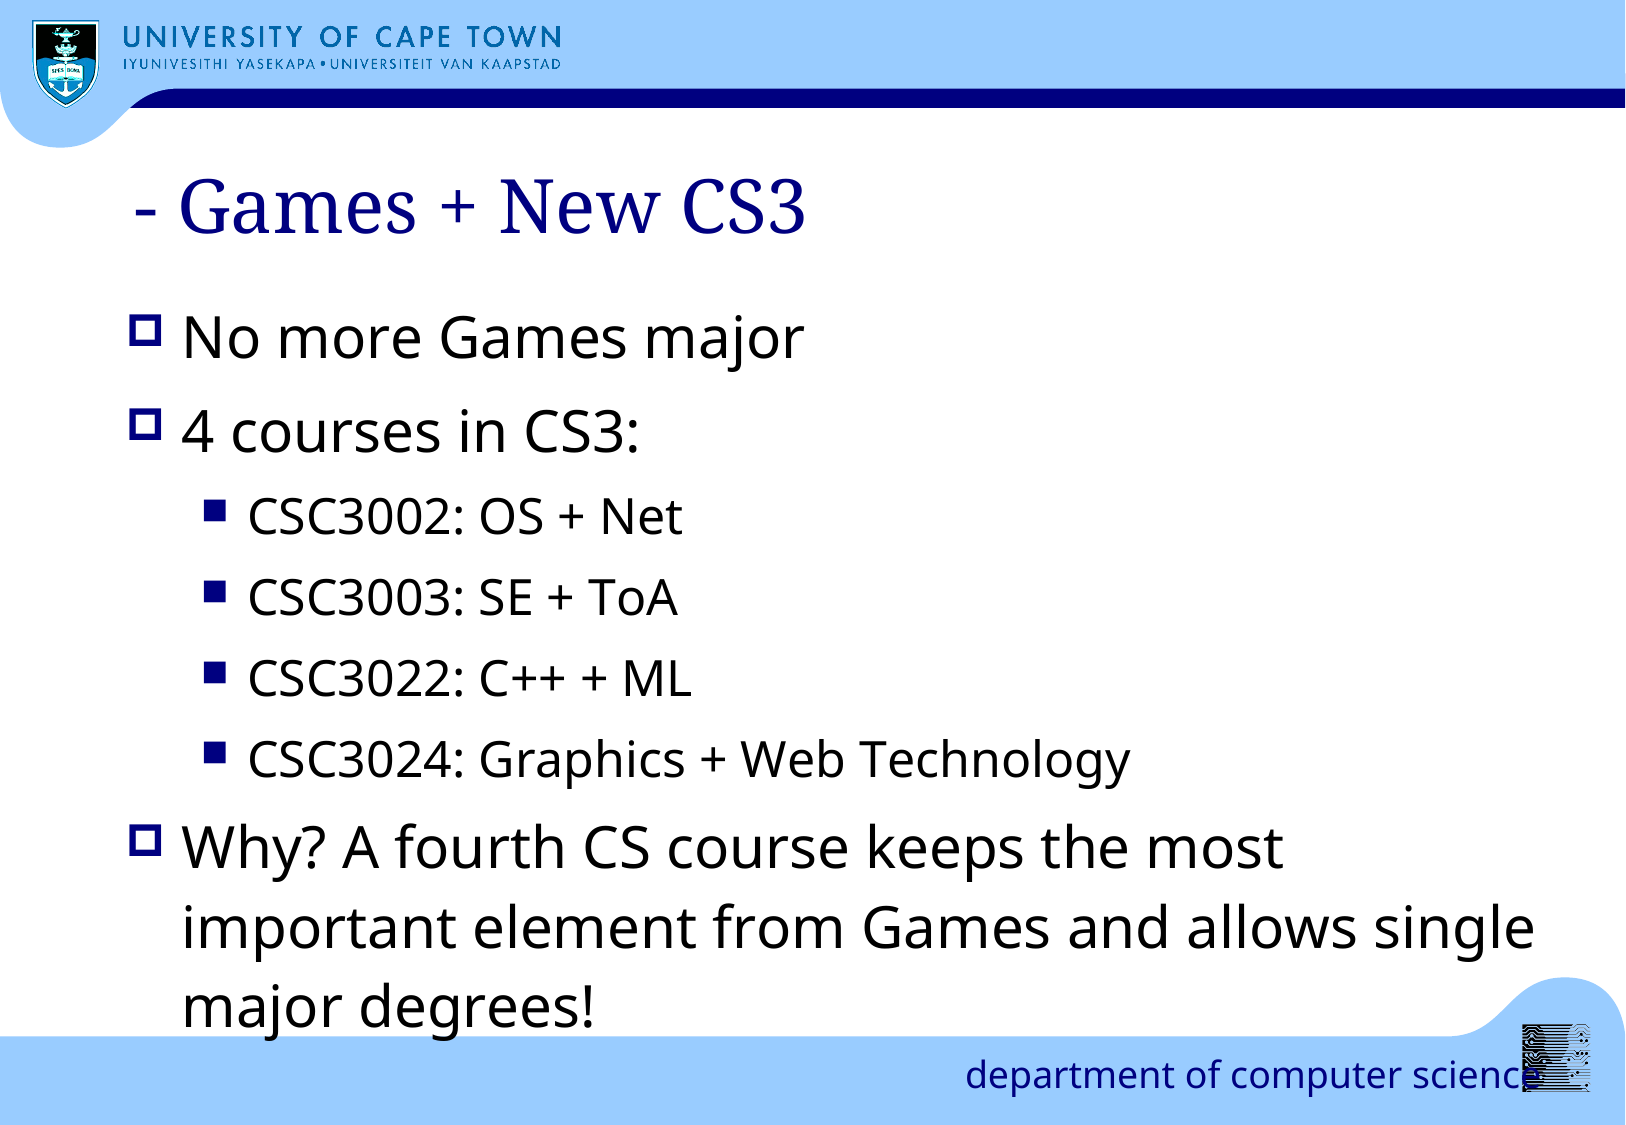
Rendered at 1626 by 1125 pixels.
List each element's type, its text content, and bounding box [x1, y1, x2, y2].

picture [120, 23, 563, 71]
title - Games + New CS3 [134, 140, 1571, 268]
picture [1522, 1024, 1591, 1092]
picture [32, 20, 100, 109]
picture [1526, 1070, 1536, 1076]
list No more Games major 4 courses in CS3: CSC3002: OS + Net CSC3003: SE + ToA CSC3022: C++ + ML CSC3024: Graphics + Web Technology Why? A fourth CS course keeps the most important element from Games and allows single major degrees! [125, 296, 1570, 1039]
